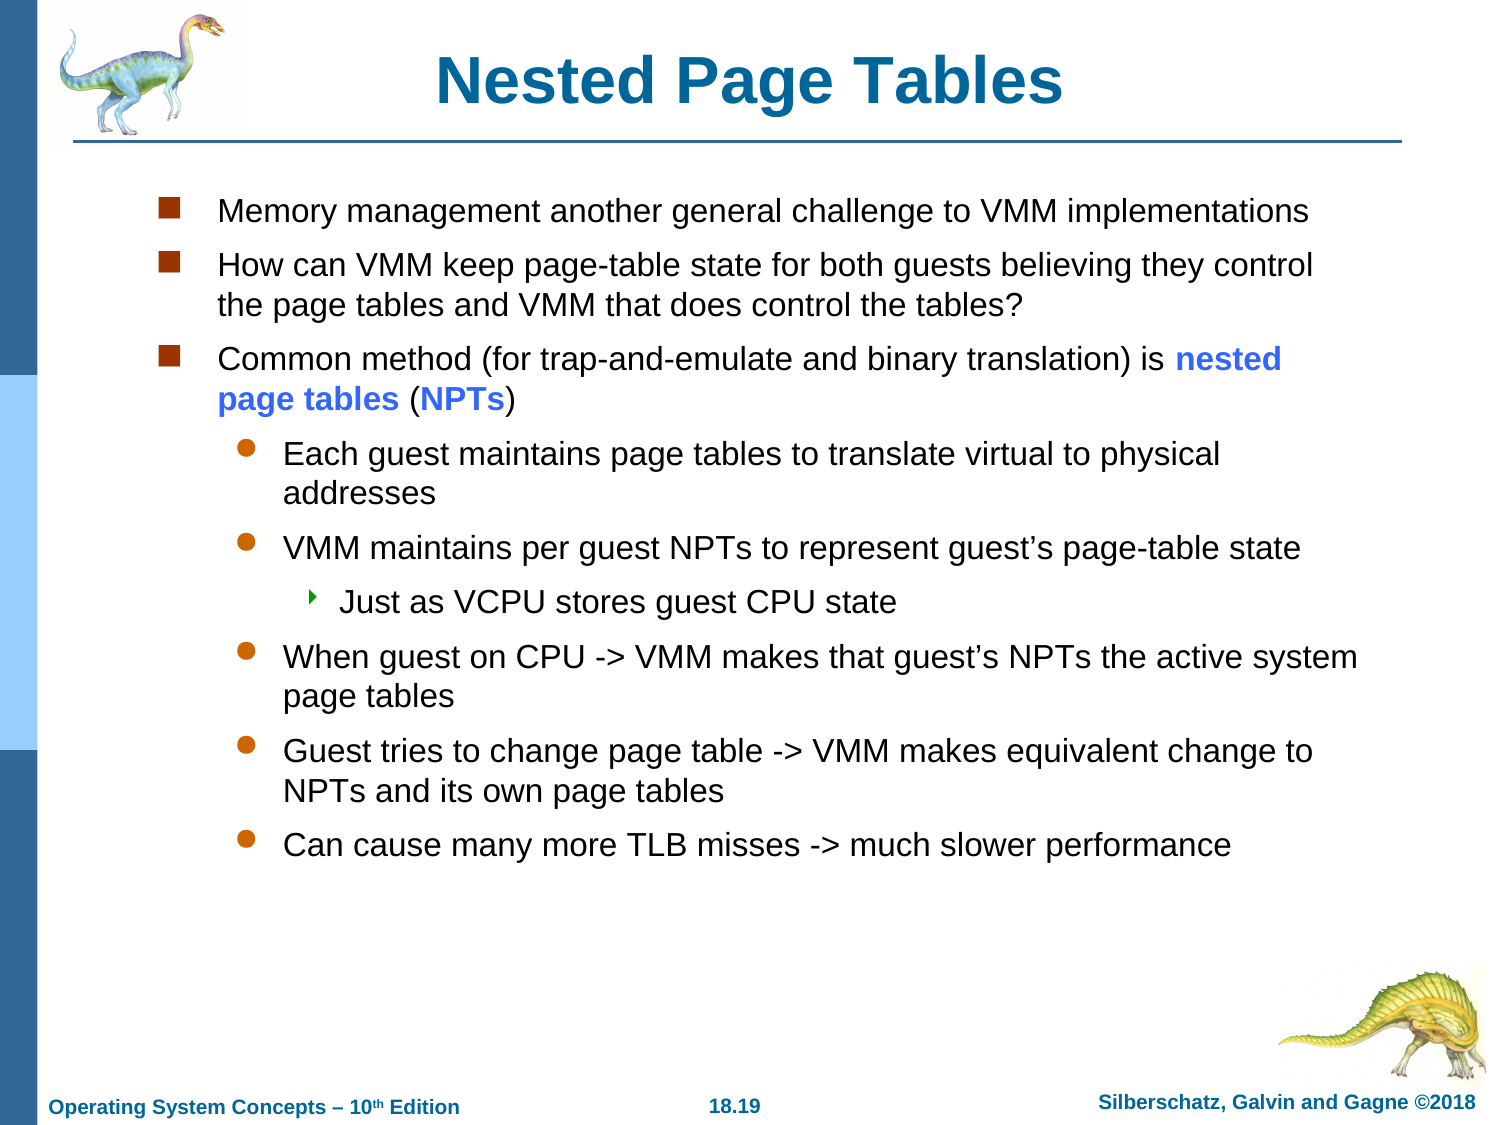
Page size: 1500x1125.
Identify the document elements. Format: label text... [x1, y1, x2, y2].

picture [1415, 1094, 1423, 1099]
picture [46, 0, 243, 149]
list Memory management another general challenge to VMM implementations How can VMM keep page-table state for both guests believing they control the page tables and VMM that does control the tables? Common method (for trap-and-emulate and binary translation) is nested page tables (NPTs) Each guest maintains page tables to translate virtual to physical addresses VMM maintains per guest NPTs to represent guest’s page-table state Just as VCPU stores guest CPU state When guest on CPU -> VMM makes that guest’s NPTs the active system page tables Guest tries to change page table -> VMM makes equivalent change to NPTs and its own page tables Can cause many more TLB misses -> much slower performance [146, 181, 1378, 925]
picture [1275, 959, 1486, 1090]
title Nested Page Tables [75, 29, 1426, 124]
